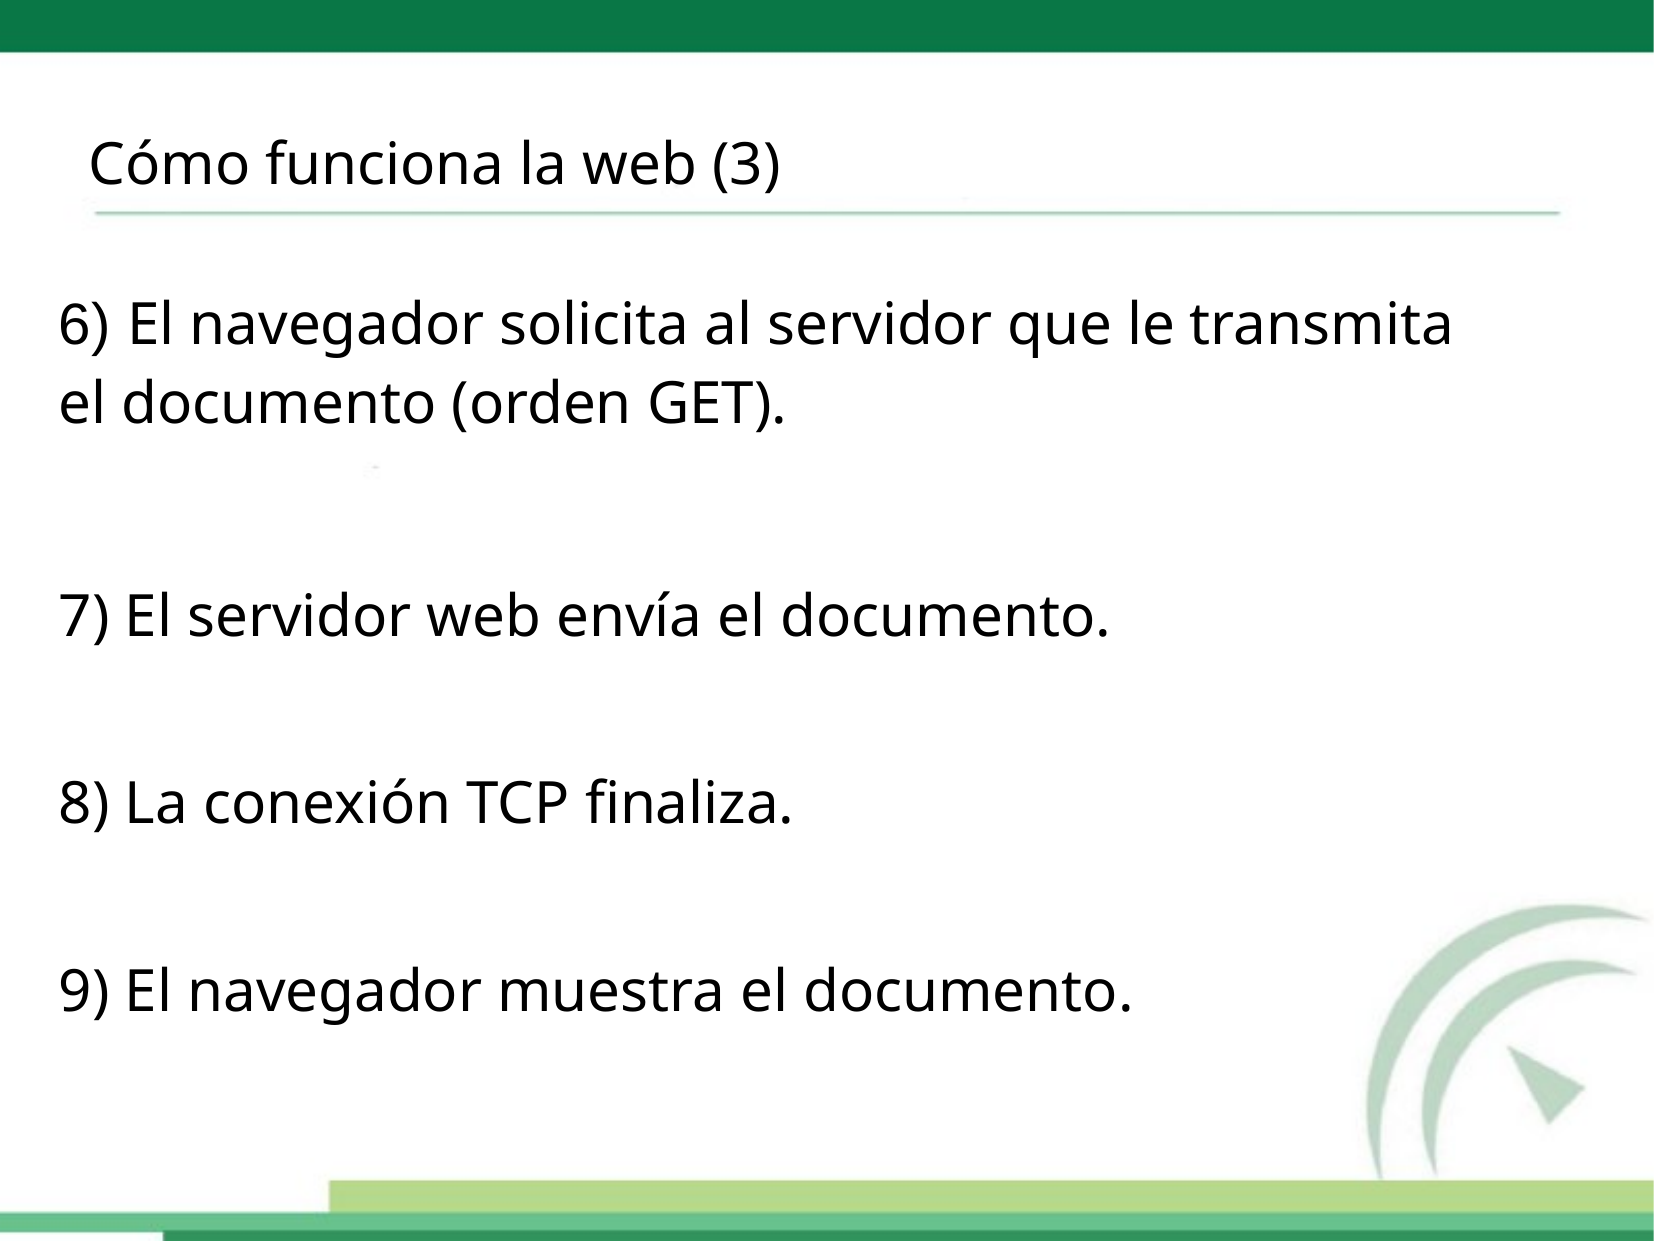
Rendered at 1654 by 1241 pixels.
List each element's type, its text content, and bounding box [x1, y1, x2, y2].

title Cómo funciona la web (3) [88, 66, 1577, 244]
subtitle 6) El navegador solicita al servidor que le transmita el documento (orden GET). 7) El servidor web envía el documento. 8) La conexión TCP finaliza. 9) El navegador muestra el documento. [59, 244, 1625, 1123]
picture [0, 0, 1654, 1241]
